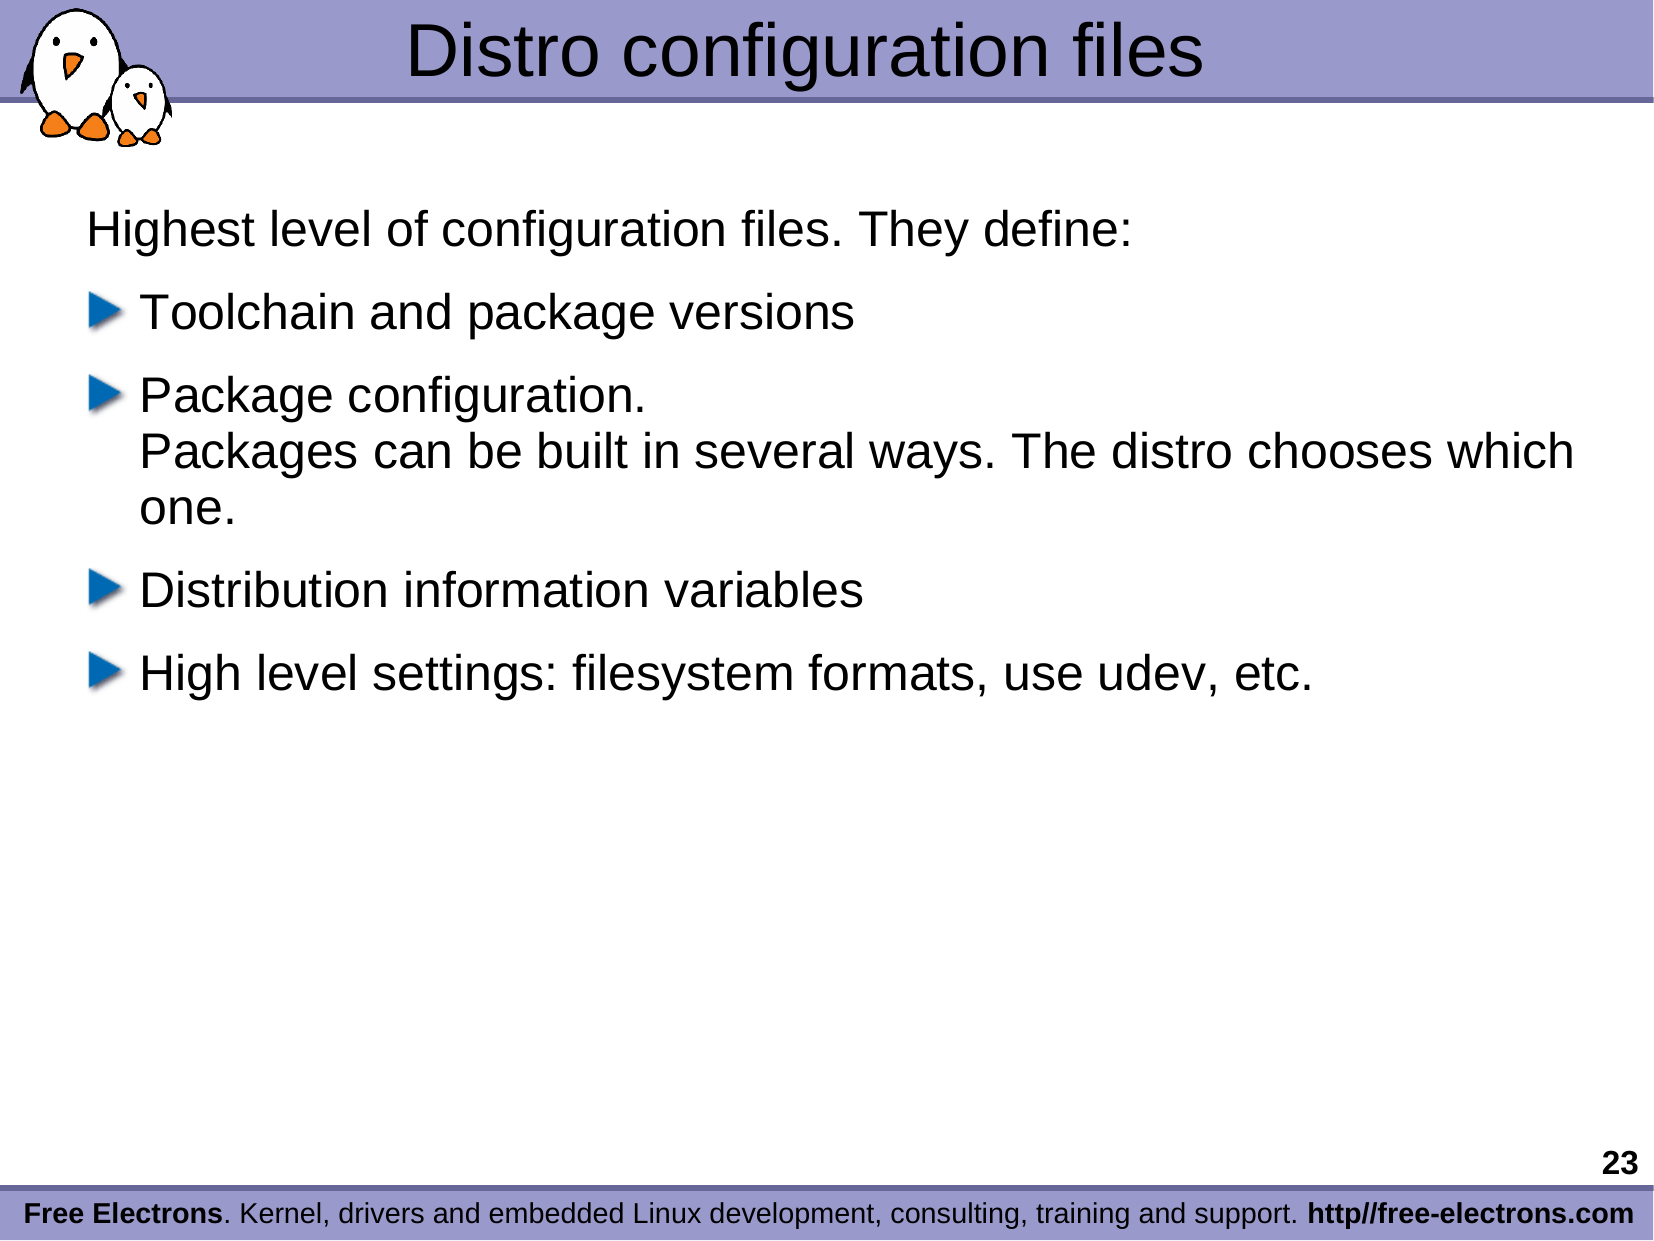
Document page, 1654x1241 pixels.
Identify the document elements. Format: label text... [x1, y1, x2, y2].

title Distro configuration files [60, 0, 1551, 101]
picture [20, 8, 172, 147]
list Highest level of configuration files. They define: Toolchain and package versions Package configuration. Packages can be built in several ways. The distro chooses which one. Distribution information variables High level settings: filesystem formats, use udev, etc. [68, 201, 1592, 1118]
